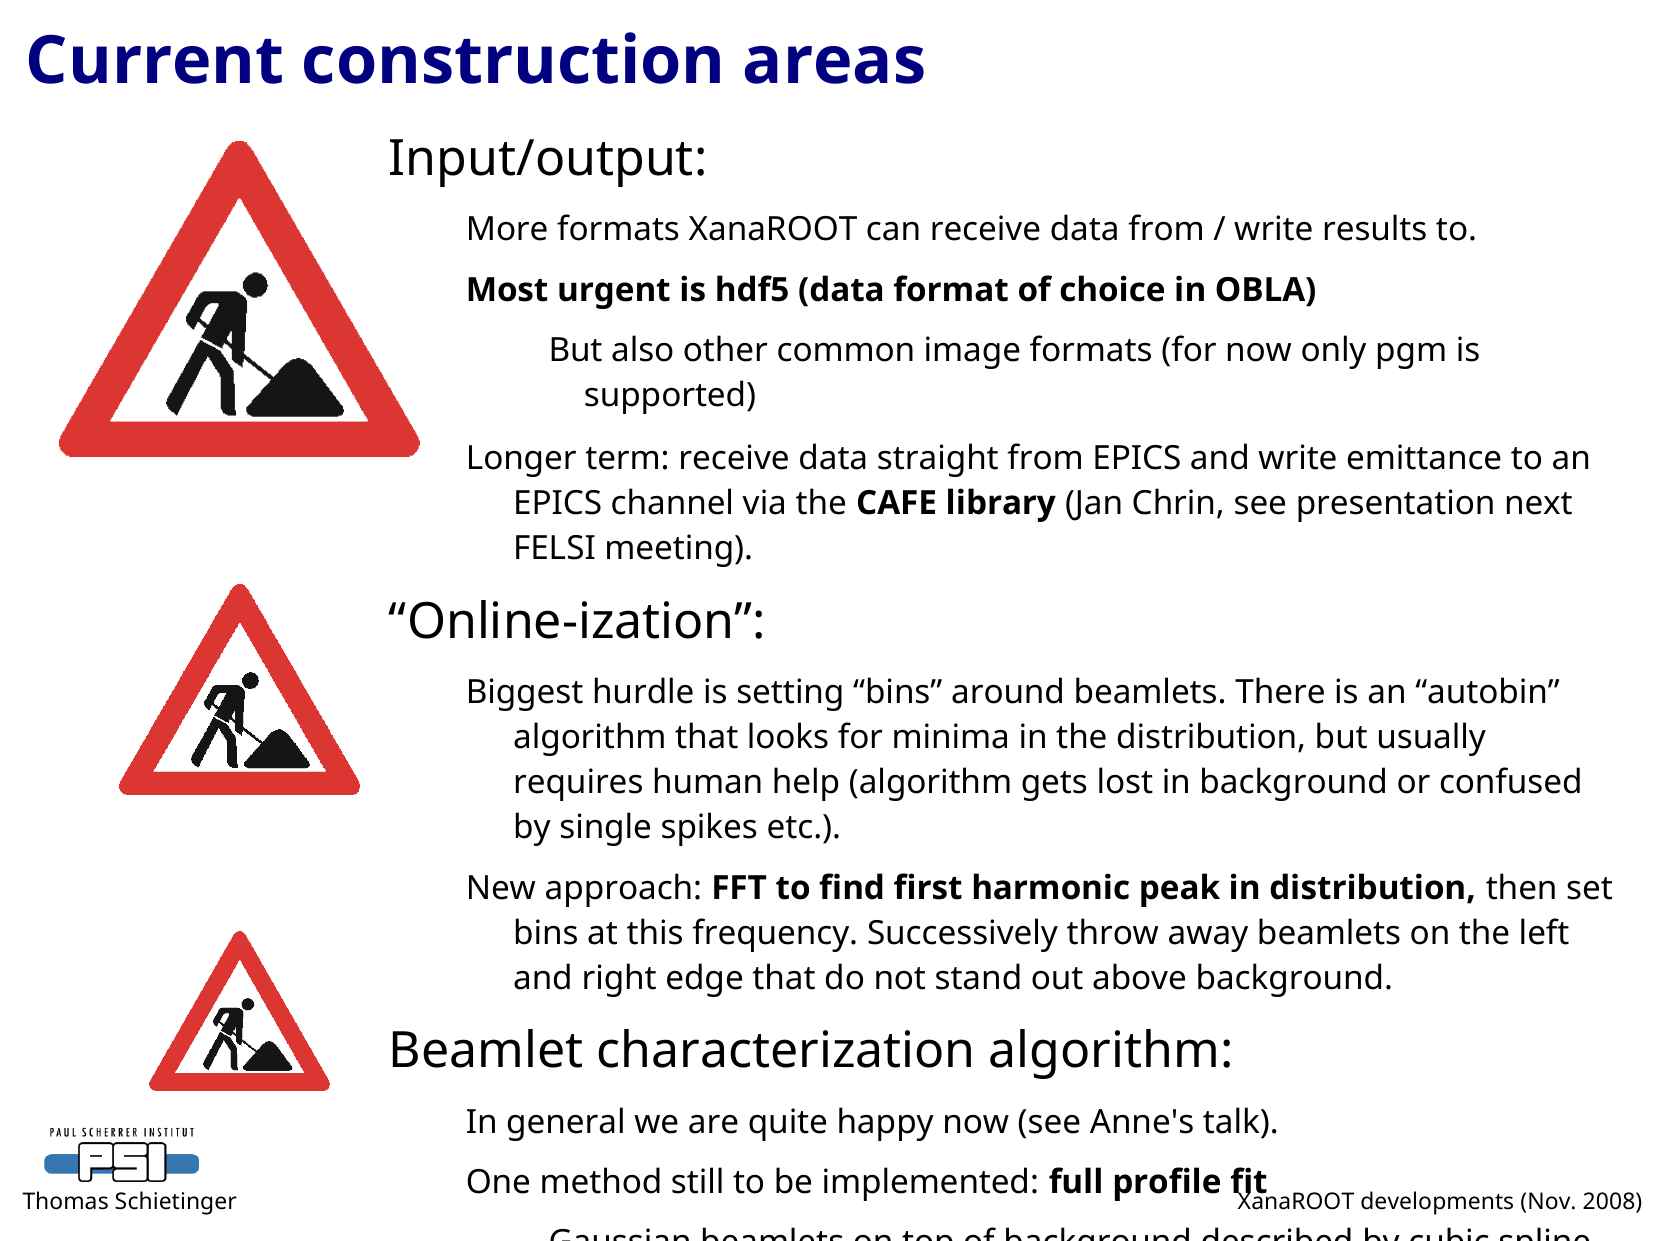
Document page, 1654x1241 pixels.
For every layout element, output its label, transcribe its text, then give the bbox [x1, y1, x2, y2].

picture [119, 584, 360, 795]
title Current construction areas [25, 14, 1261, 101]
picture [149, 931, 330, 1091]
list Input/output: More formats XanaROOT can receive data from / write results to. Most urgent is hdf5 (data format of choice in OBLA) But also other common image formats (for now only pgm is supported) Longer term: receive data straight from EPICS and write emittance to an EPICS channel via the CAFE library (Jan Chrin, see presentation next FELSI meeting). “Online-ization”: Biggest hurdle is setting “bins” around beamlets. There is an “autobin” algorithm that looks for minima in the distribution, but usually requires human help (algorithm gets lost in background or confused by single spikes etc.). New approach: FFT to find first harmonic peak in distribution, then set bins at this frequency. Successively throw away beamlets on the left and right edge that do not stand out above background. Beamlet characterization algorithm: In general we are quite happy now (see Anne's talk). One method still to be implemented: full profile fit Gaussian beamlets on top of background described by cubic spline, use values from standard algorithm as inputs. [371, 121, 1616, 1119]
picture [36, 1116, 209, 1191]
picture [59, 141, 420, 457]
